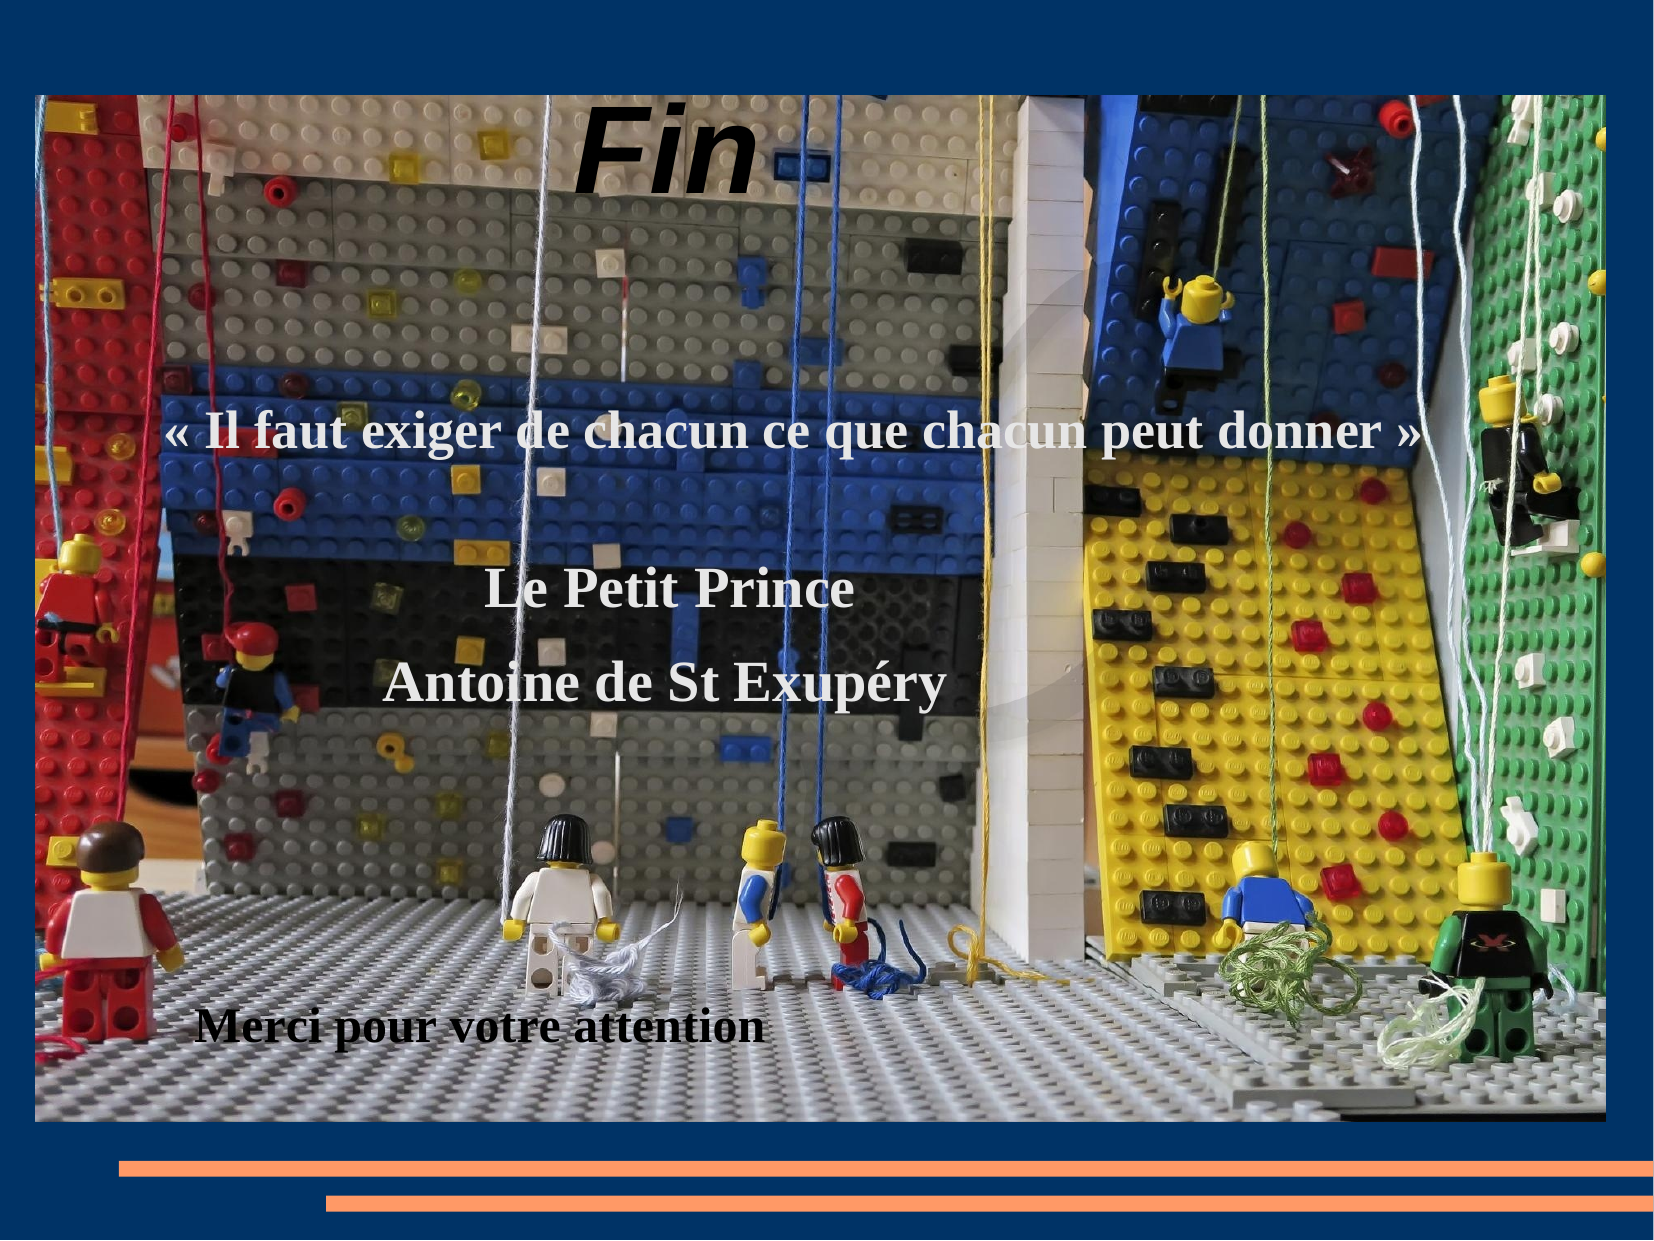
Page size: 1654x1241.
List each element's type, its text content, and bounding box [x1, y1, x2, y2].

picture [35, 95, 1606, 1123]
title Fin [121, 46, 1534, 254]
list « Il faut exiger de chacun ce que chacun peut donner » Le Petit Prince Antoine de St Exupéry Merci pour votre attention [123, 307, 1536, 1089]
